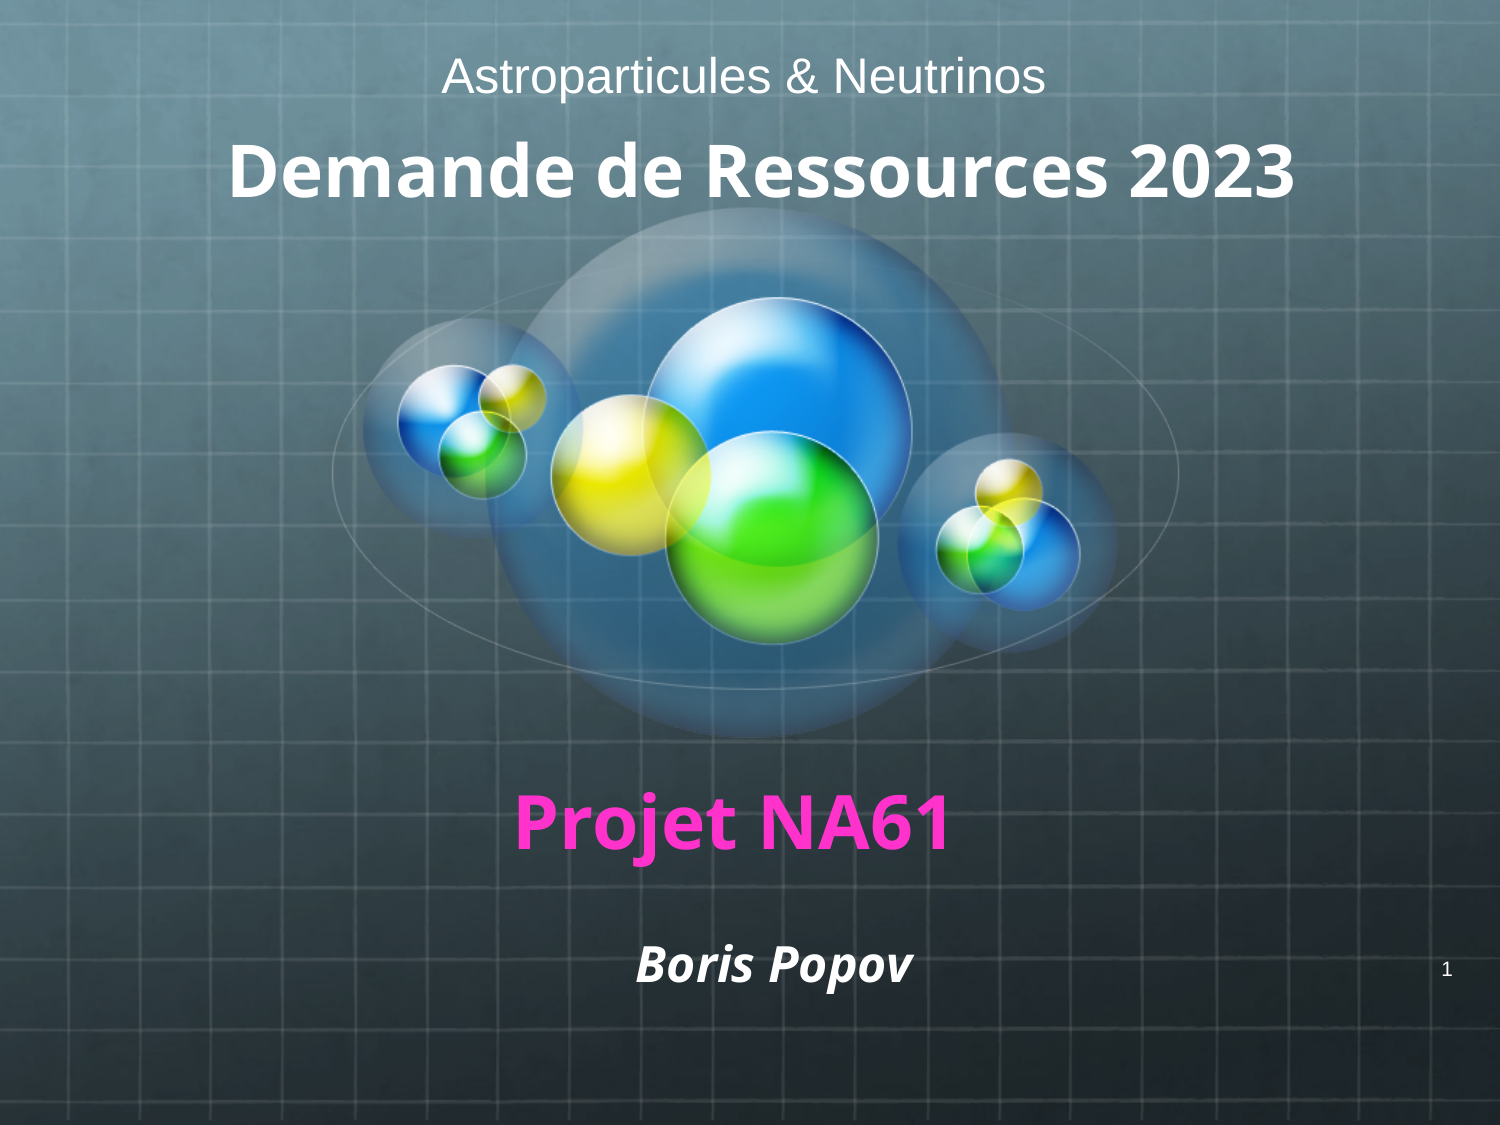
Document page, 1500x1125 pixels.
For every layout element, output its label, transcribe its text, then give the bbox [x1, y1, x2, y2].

text_box <number> [1412, 938, 1500, 998]
text_box Demande de Ressources 2023 [123, 113, 1399, 220]
picture [0, 0, 1500, 1125]
text_box Boris Popov [136, 893, 1412, 1000]
text_box Projet NA61 [219, 767, 1270, 893]
